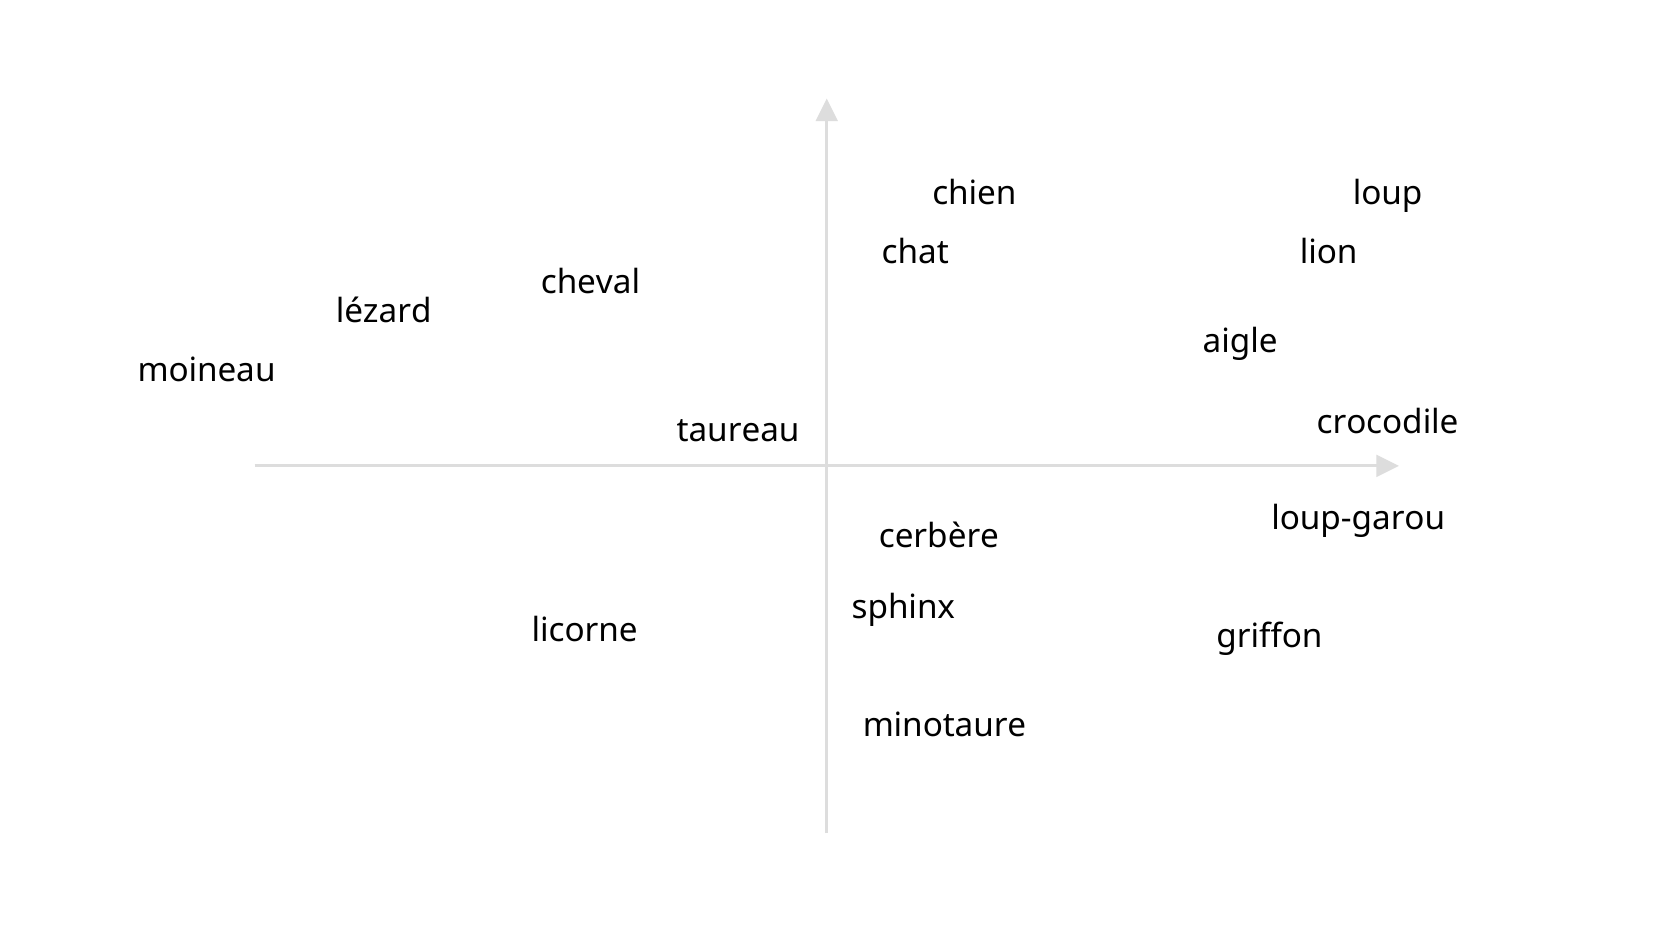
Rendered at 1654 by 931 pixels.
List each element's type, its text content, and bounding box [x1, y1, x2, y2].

text_box lézard [265, 265, 502, 355]
text_box griffon [1151, 590, 1388, 680]
text_box moineau [88, 324, 325, 414]
text_box licorne [496, 584, 674, 674]
text_box sphinx [785, 561, 1022, 650]
text_box chat [797, 206, 1034, 296]
text_box cerbère [820, 490, 1058, 579]
text_box loup [1269, 147, 1506, 237]
text_box taureau [620, 383, 857, 473]
text_box cheval [472, 236, 709, 325]
text_box crocodile [1269, 376, 1506, 466]
text_box lion [1210, 206, 1447, 296]
text_box aigle [1122, 295, 1359, 384]
text_box loup-garou [1240, 472, 1477, 562]
text_box minotaure [826, 679, 1063, 768]
text_box chien [856, 147, 1093, 237]
